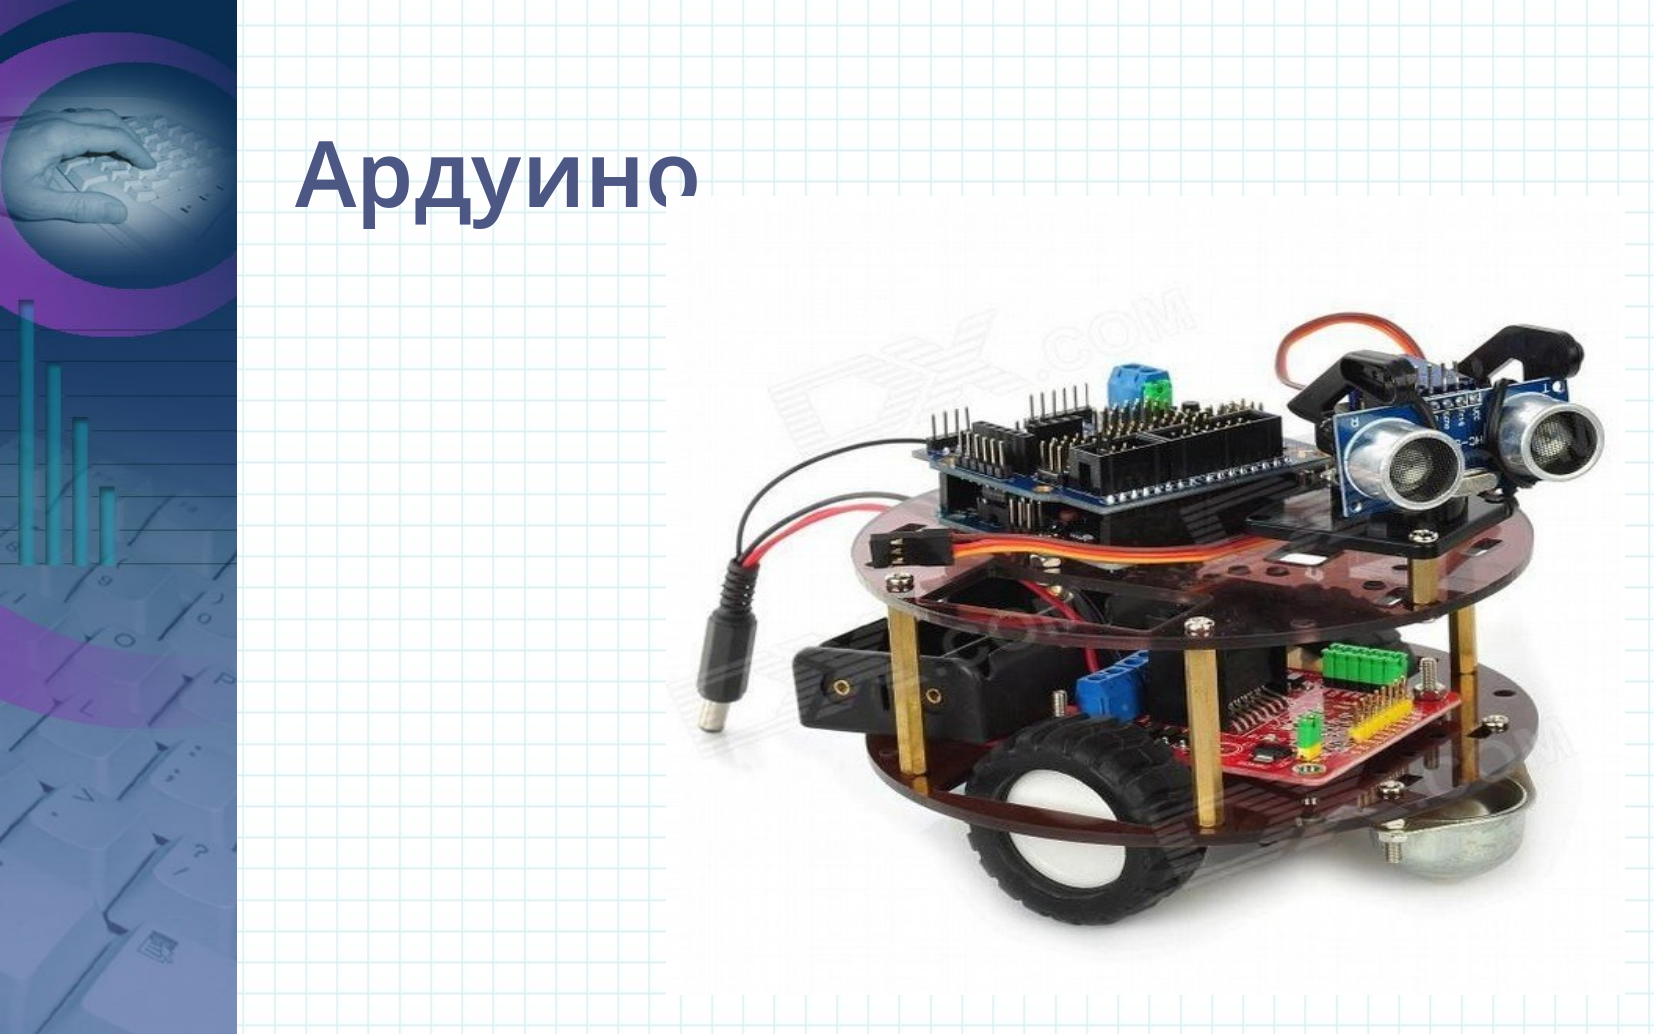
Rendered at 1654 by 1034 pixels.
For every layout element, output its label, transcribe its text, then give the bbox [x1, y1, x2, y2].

picture [0, 0, 1654, 1034]
title Ардуино [295, 85, 1640, 259]
